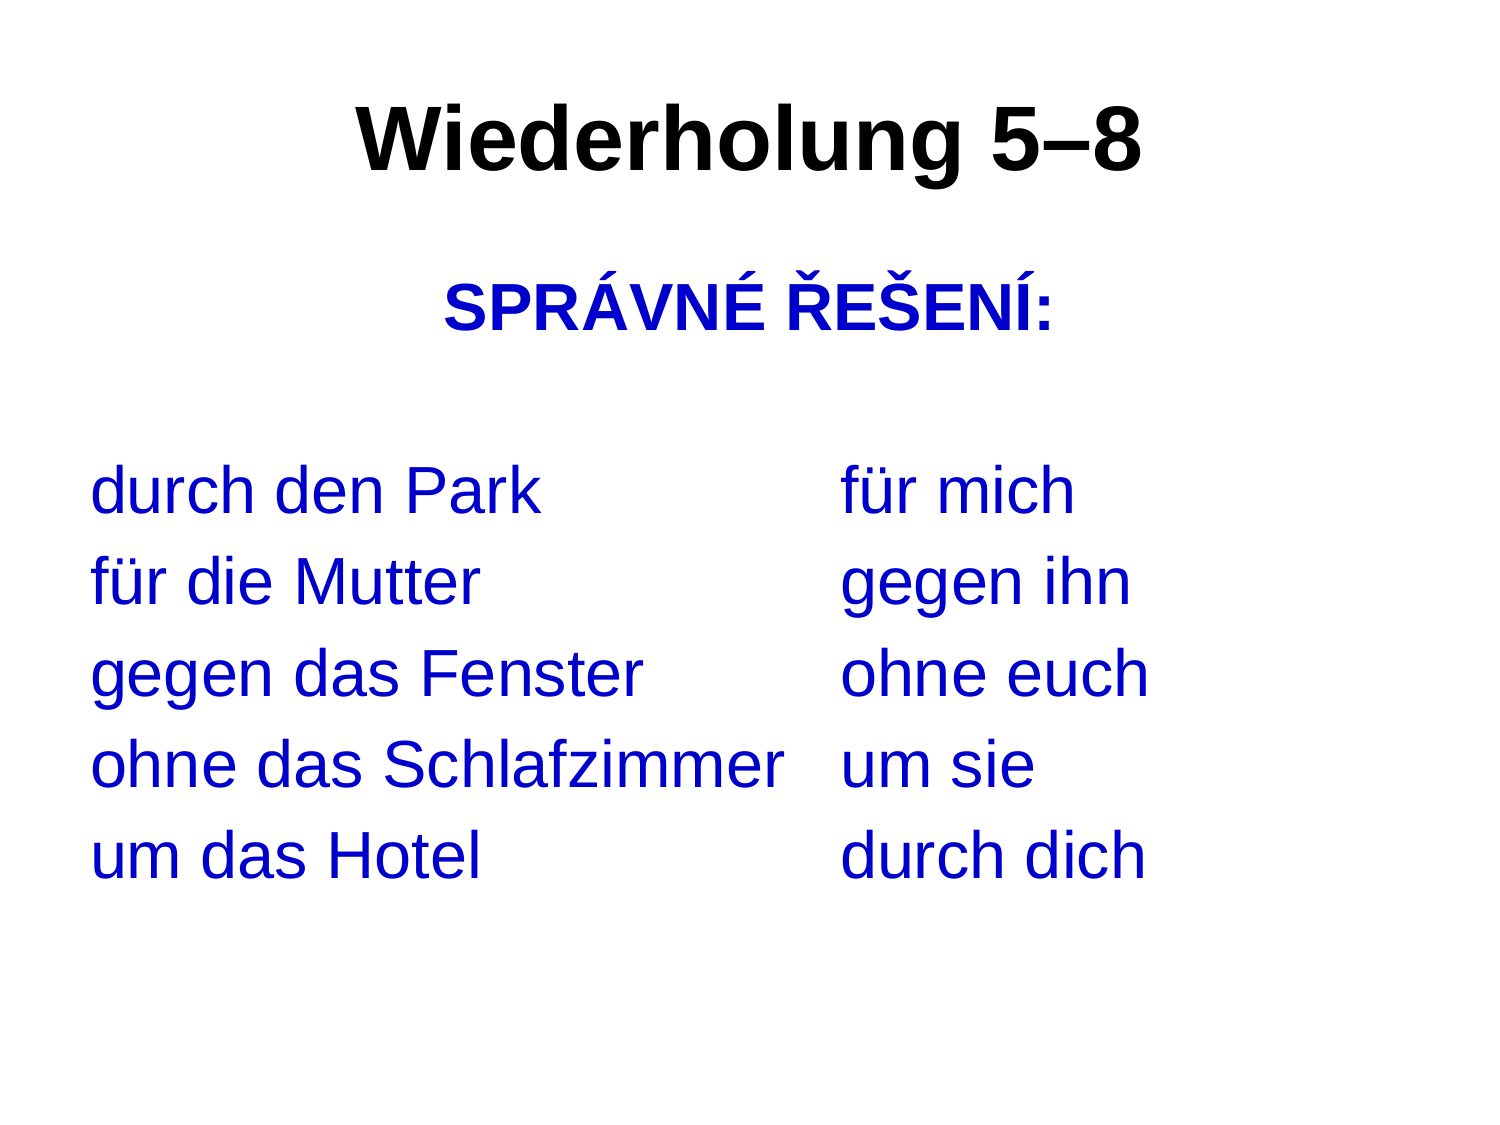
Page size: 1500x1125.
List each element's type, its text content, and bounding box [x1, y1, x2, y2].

title Wiederholung 5–8 [75, 45, 1426, 233]
list SPRÁVNÉ ŘEŠENÍ: durch den Park für mich für die Mutter gegen ihn gegen das Fenster ohne euch ohne das Schlafzimmer um sie um das Hotel durch dich [75, 262, 1426, 1006]
